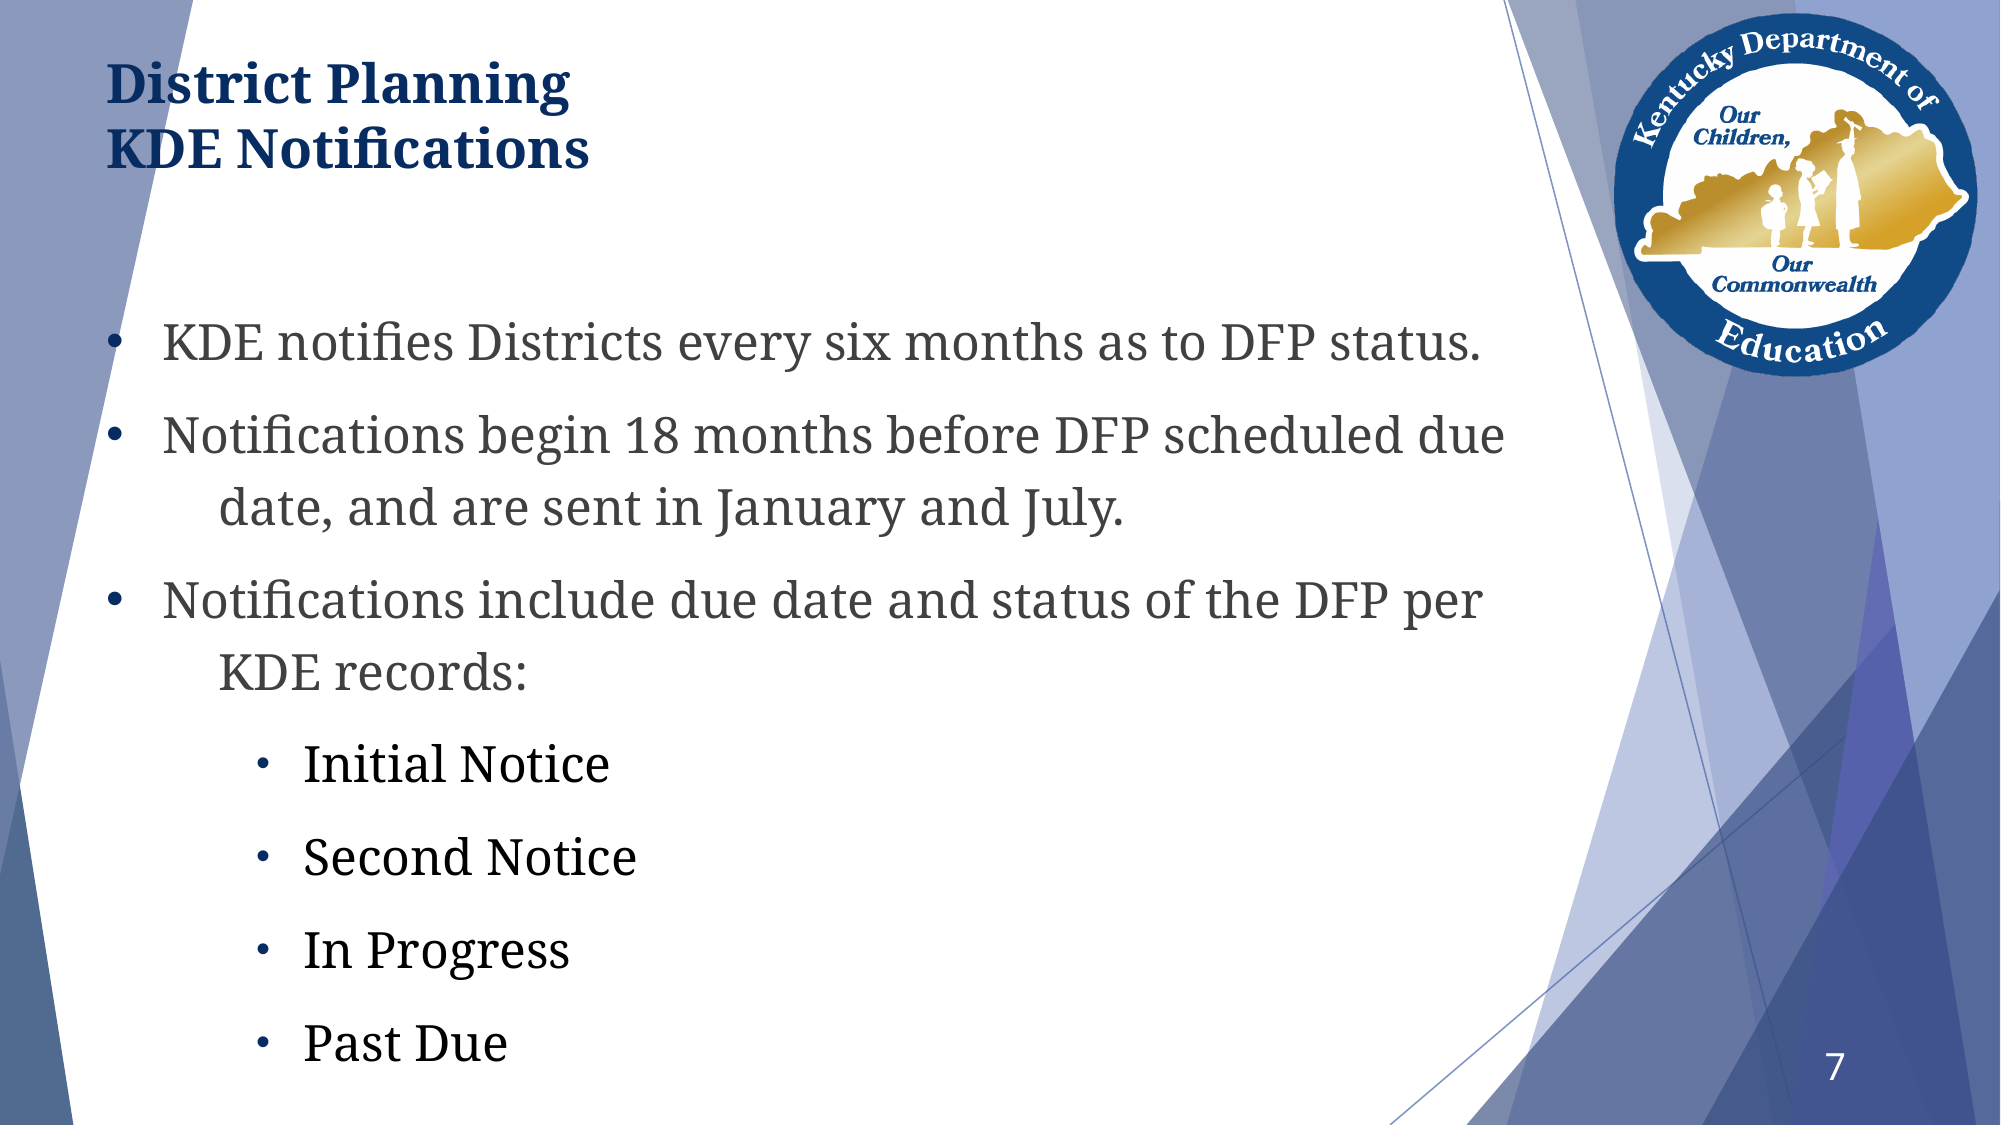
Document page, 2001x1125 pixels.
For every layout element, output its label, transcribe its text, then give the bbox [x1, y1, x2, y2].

text_box [1809, 1035, 1922, 1096]
title District Planning KDE Notifications [190, 0, 1511, 213]
list KDE notifies Districts every six months as to DFP status. Notifications begin 18 months before DFP scheduled due date, and are sent in January and July. Notifications include due date and status of the DFP per KDE records: Initial Notice Second Notice In Progress Past Due [135, 262, 1608, 1125]
